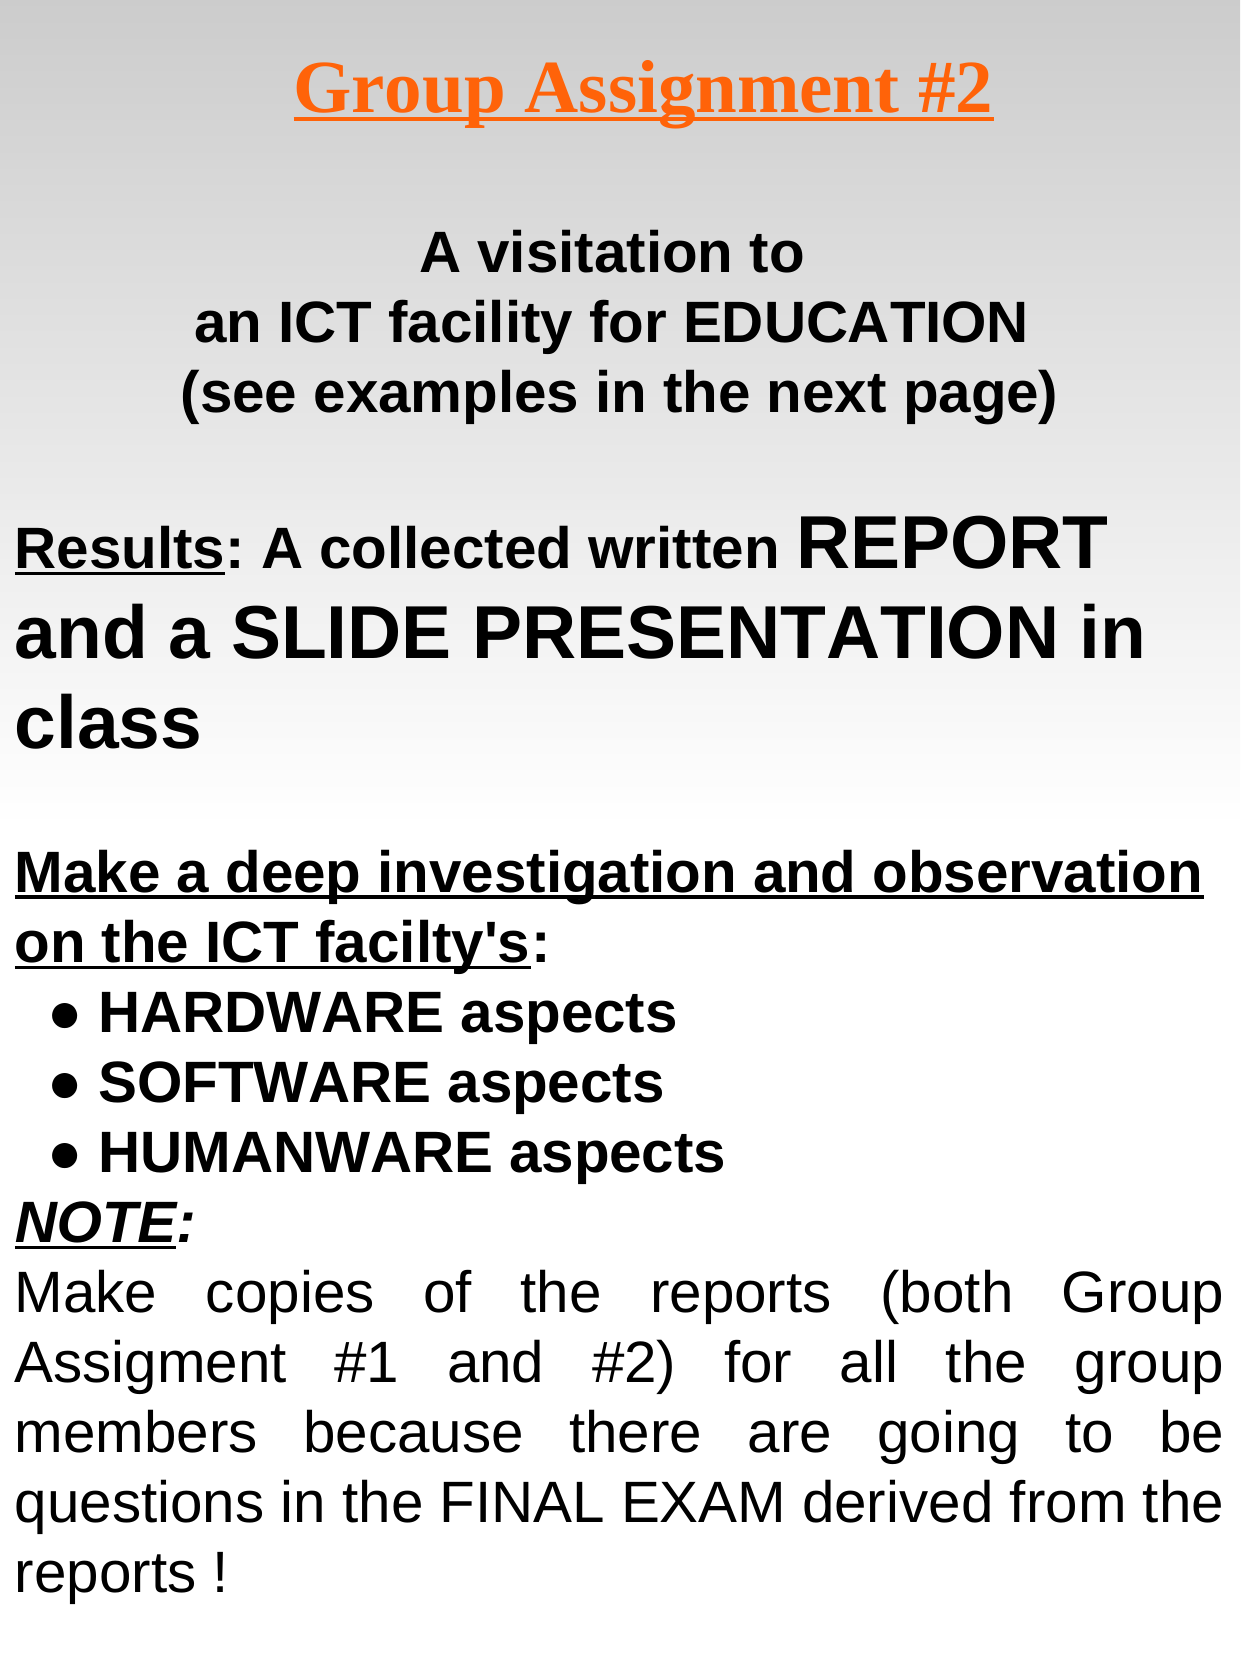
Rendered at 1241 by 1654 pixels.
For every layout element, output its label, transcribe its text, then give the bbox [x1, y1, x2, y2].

text_box Group Assignment #2 [88, 26, 1182, 176]
text_box A visitation to an ICT facility for EDUCATION (see examples in the next page) Results: A collected written REPORT and a SLIDE PRESENTATION in class Make a deep investigation and observation on the ICT facilty's: ● HARDWARE aspects ● SOFTWARE aspects ● HUMANWARE aspects NOTE: Make copies of the reports (both Group Assigment #1 and #2) for all the group members because there are going to be questions in the FINAL EXAM derived from the reports ! [0, 206, 1241, 1612]
